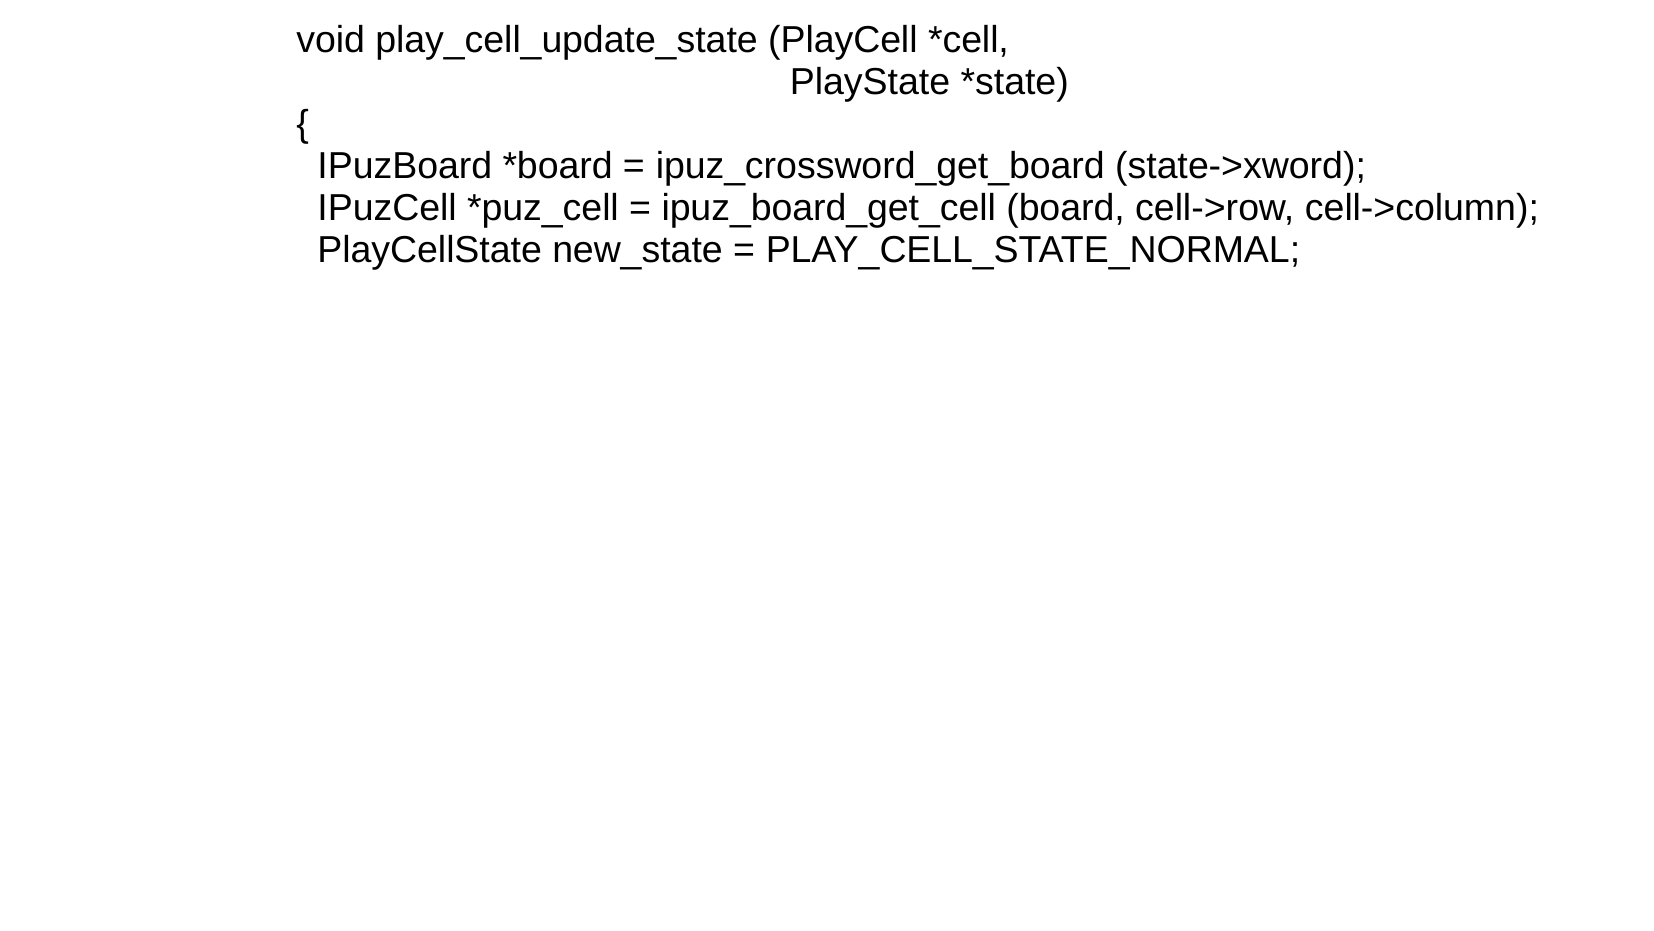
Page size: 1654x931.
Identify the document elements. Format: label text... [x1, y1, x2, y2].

text_box void play_cell_update_state (PlayCell *cell, PlayState *state) { IPuzBoard *board = ipuz_crossword_get_board (state->xword); IPuzCell *puz_cell = ipuz_board_get_cell (board, cell->row, cell->column); PlayCellState new_state = PLAY_CELL_STATE_NORMAL; [281, 11, 1654, 931]
